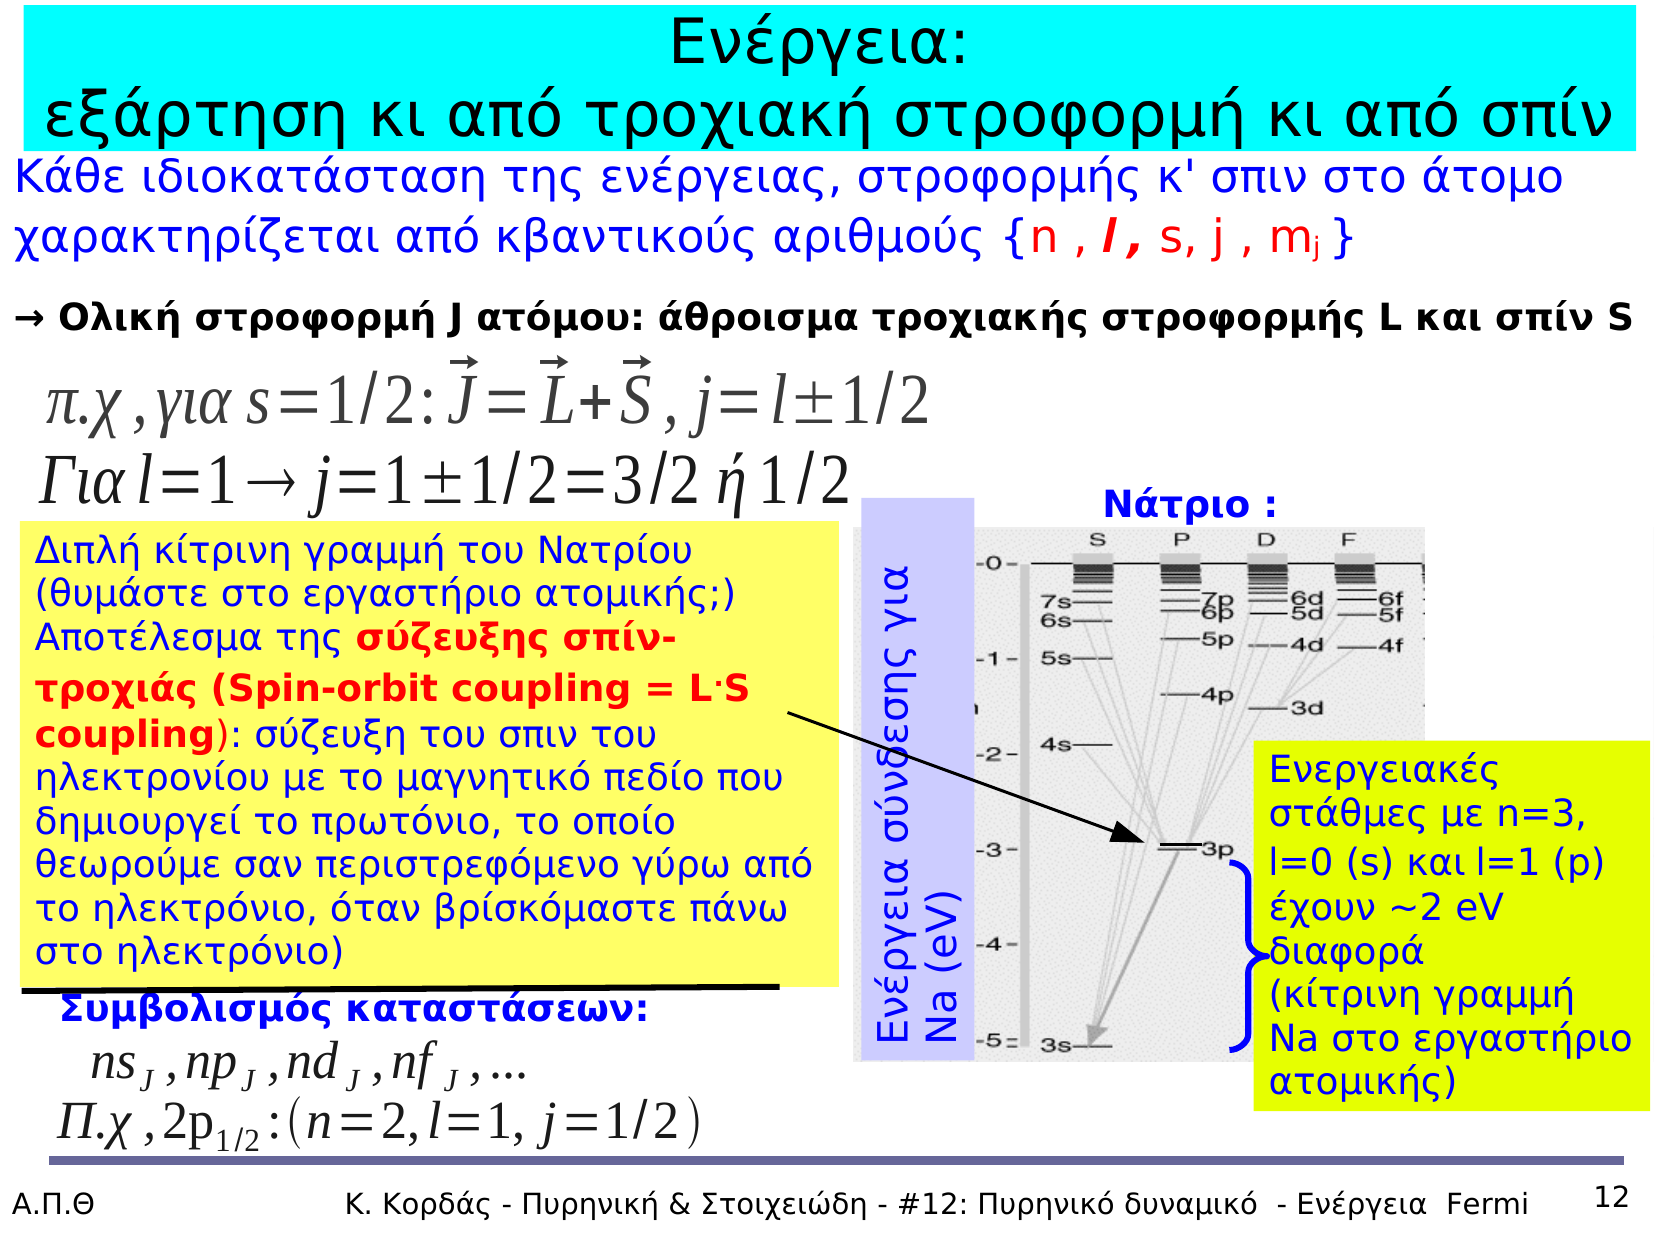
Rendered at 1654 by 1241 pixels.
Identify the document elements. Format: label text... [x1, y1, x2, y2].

text_box Ενέργεια σύνδεσης για Na (eV) [861, 497, 975, 778]
chart [41, 1027, 714, 1161]
picture [853, 527, 1424, 1062]
picture [853, 527, 861, 737]
list Κάθε ιδιοκατάσταση της ενέργειας, στροφορμής κ' σπιν στο άτομο χαρακτηρίζεται από κβαντικούς αριθμούς {n , l , s, j , mj } → Ολική στροφορμή J ατόμου: άθροισμα τροχιακής στροφορμής L και σπίν S [0, 150, 1654, 393]
text_box Ενέργεια σύνδεσης για Na (eV) [861, 742, 975, 1061]
text_box Ενεργειακές στάθμες με n=3, l=0 (s) και l=1 (p) έχουν ~2 eV διαφορά (κίτρινη γραμμή Na στο εργαστήριο ατομικής) [1253, 740, 1651, 1110]
text_box Νάτριο : [1087, 475, 1351, 535]
chart [20, 351, 954, 521]
text_box Συμβολισμός καταστάσεων: [44, 979, 695, 987]
text_box [1424, 524, 1654, 1088]
text_box Διπλή κίτρινη γραμμή του Νατρίου (θυμάστε στο εργαστήριο ατομικής;) Αποτέλεσμα της σύζευξης σπίν-τροχιάς (Spin-orbit coupling = L.S coupling): σύζευξη του σπιν του ηλεκτρονίου με το μαγνητικό πεδίο που δημιουργεί το πρωτόνιο, το οποίο θεωρούμε σαν περιστρεφόμενο γύρω από το ηλεκτρόνιο, όταν βρίσκόμαστε πάνω στο ηλεκτρόνιο) [19, 521, 839, 987]
text_box Συμβολισμός καταστάσεων: [44, 991, 695, 1038]
title Eνέργεια: εξάρτηση κι από τροχιακή στροφορμή κι από σπίν [23, 5, 1637, 152]
